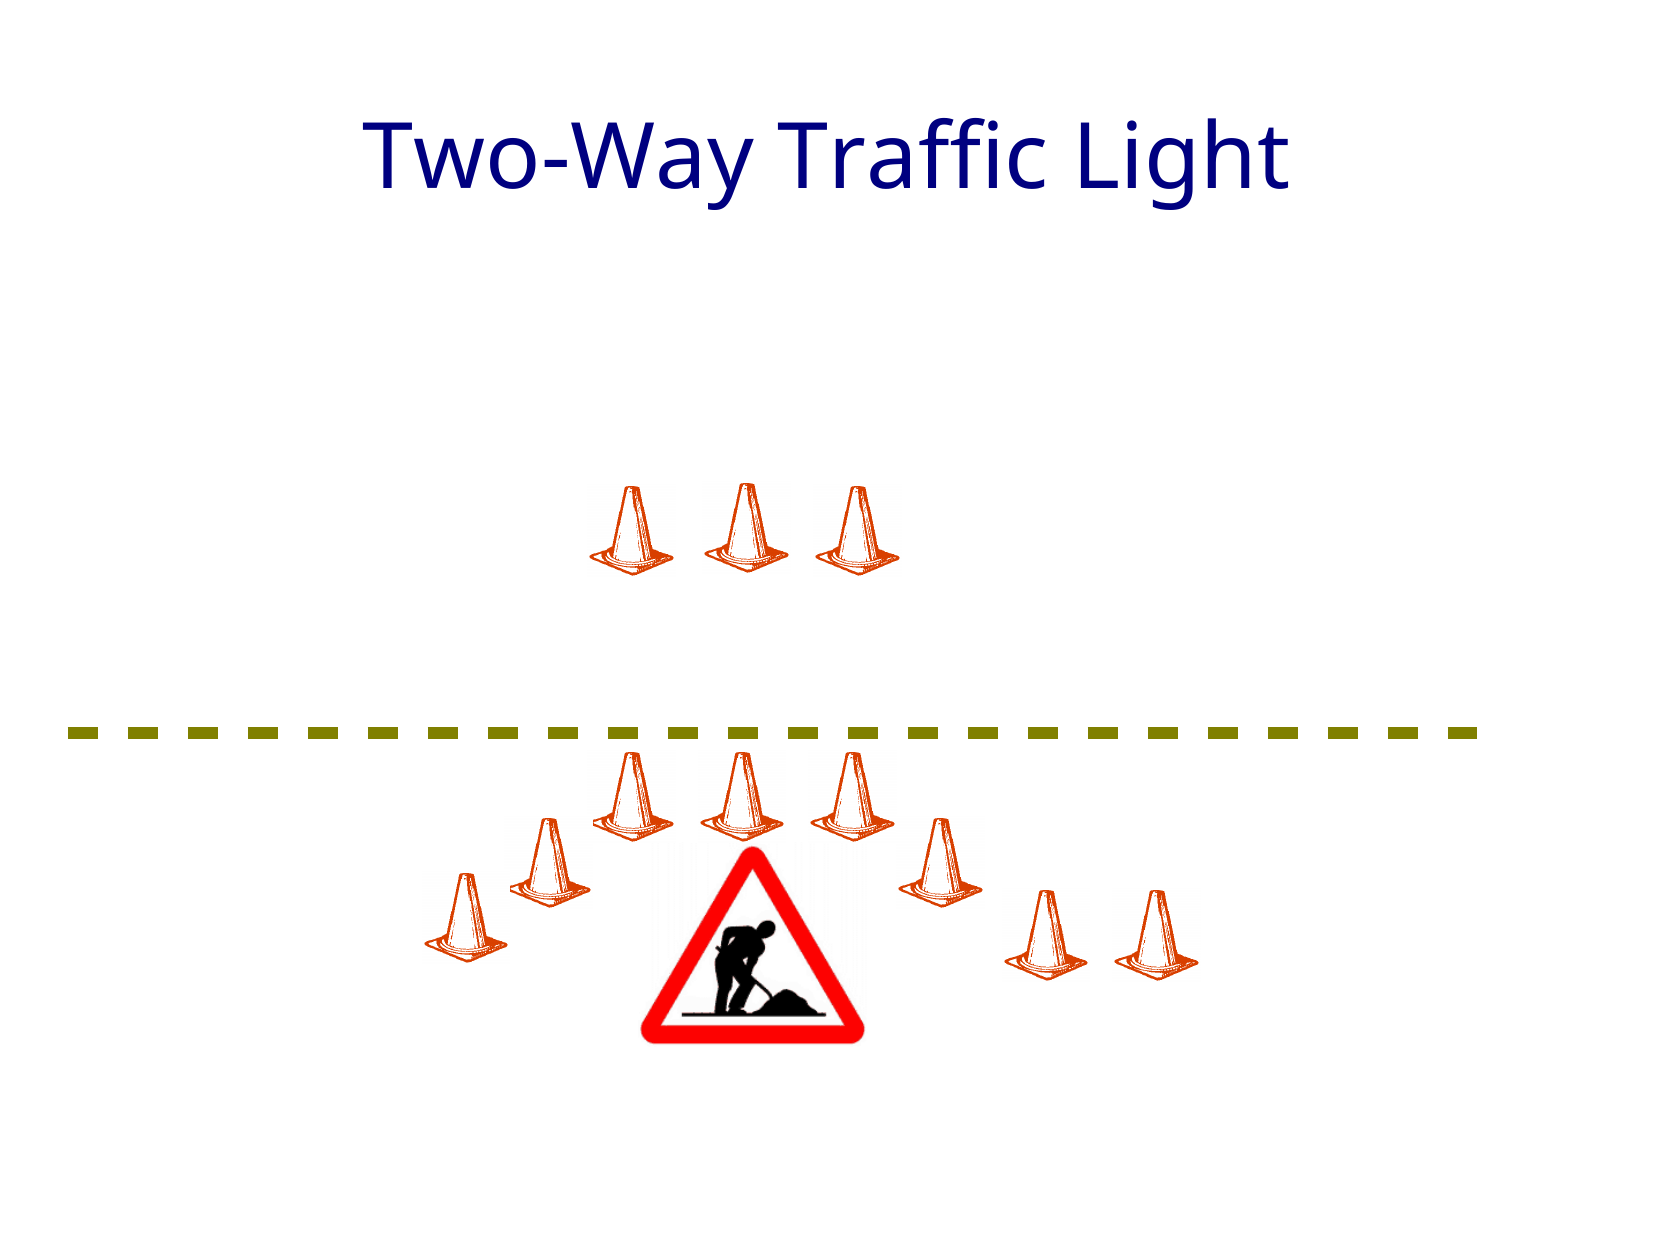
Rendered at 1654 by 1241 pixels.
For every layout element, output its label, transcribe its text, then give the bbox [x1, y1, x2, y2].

picture [587, 483, 676, 578]
picture [1002, 887, 1090, 982]
picture [813, 483, 902, 578]
picture [1112, 887, 1201, 982]
title Two-Way Traffic Light [82, 49, 1571, 257]
picture [702, 480, 791, 574]
picture [422, 749, 985, 1047]
